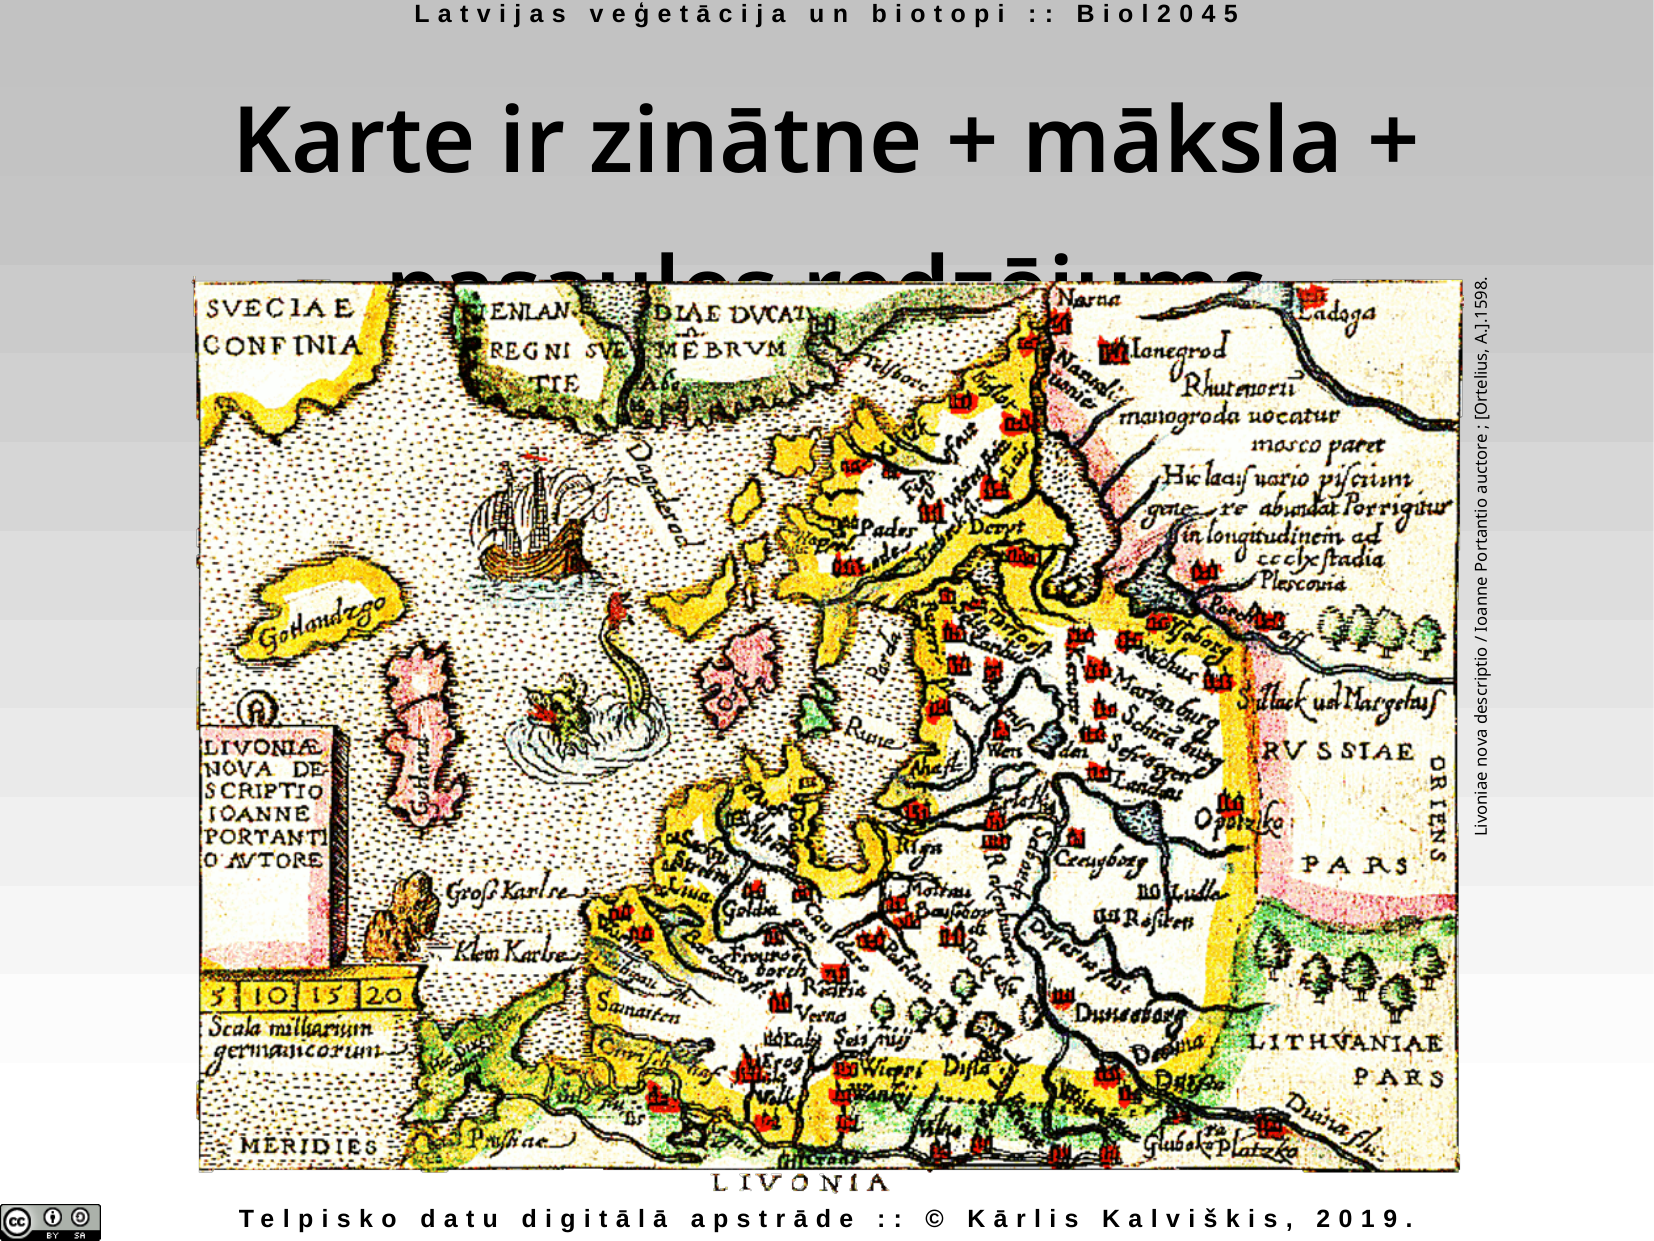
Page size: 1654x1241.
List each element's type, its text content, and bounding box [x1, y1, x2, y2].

text_box Livoniae nova descriptio / Ioanne Portantio auctore ; [Ortelius, A.].1598. [1471, 276, 1492, 794]
title Karte ir zinātne + māksla + pasaules redzējums [29, 49, 1625, 296]
picture [0, 0, 1654, 1241]
